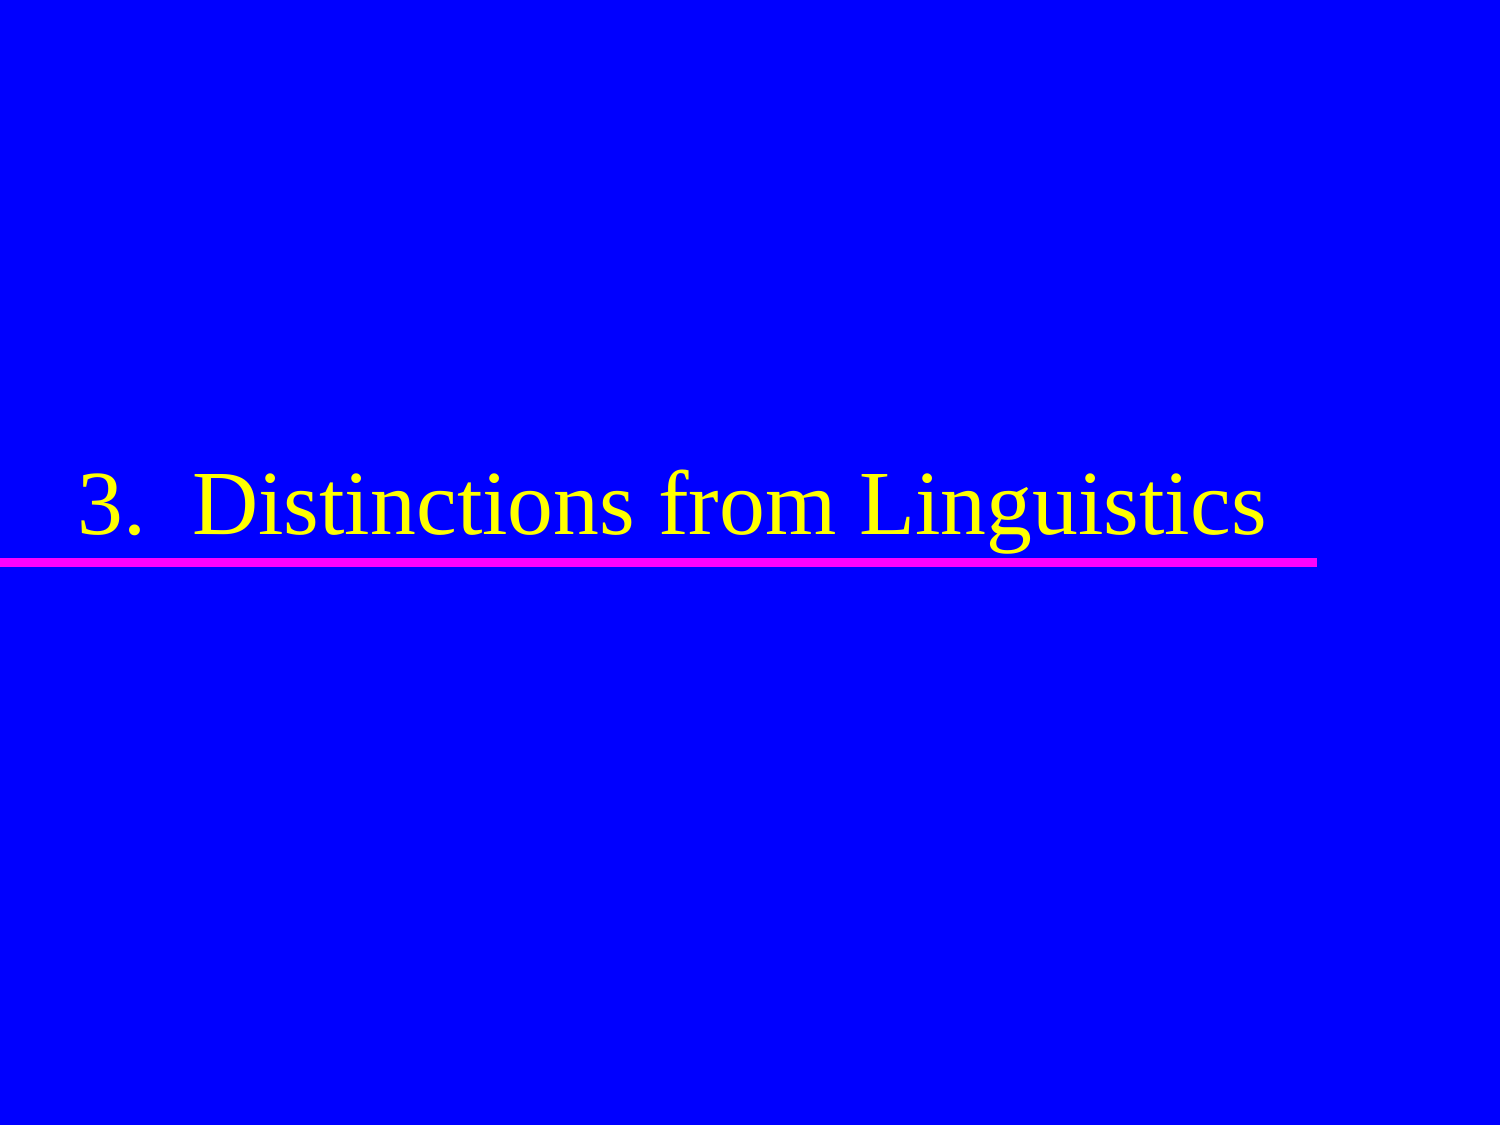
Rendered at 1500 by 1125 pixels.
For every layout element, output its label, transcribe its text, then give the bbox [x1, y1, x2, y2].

title 3. Distinctions from Linguistics [62, 374, 1338, 563]
